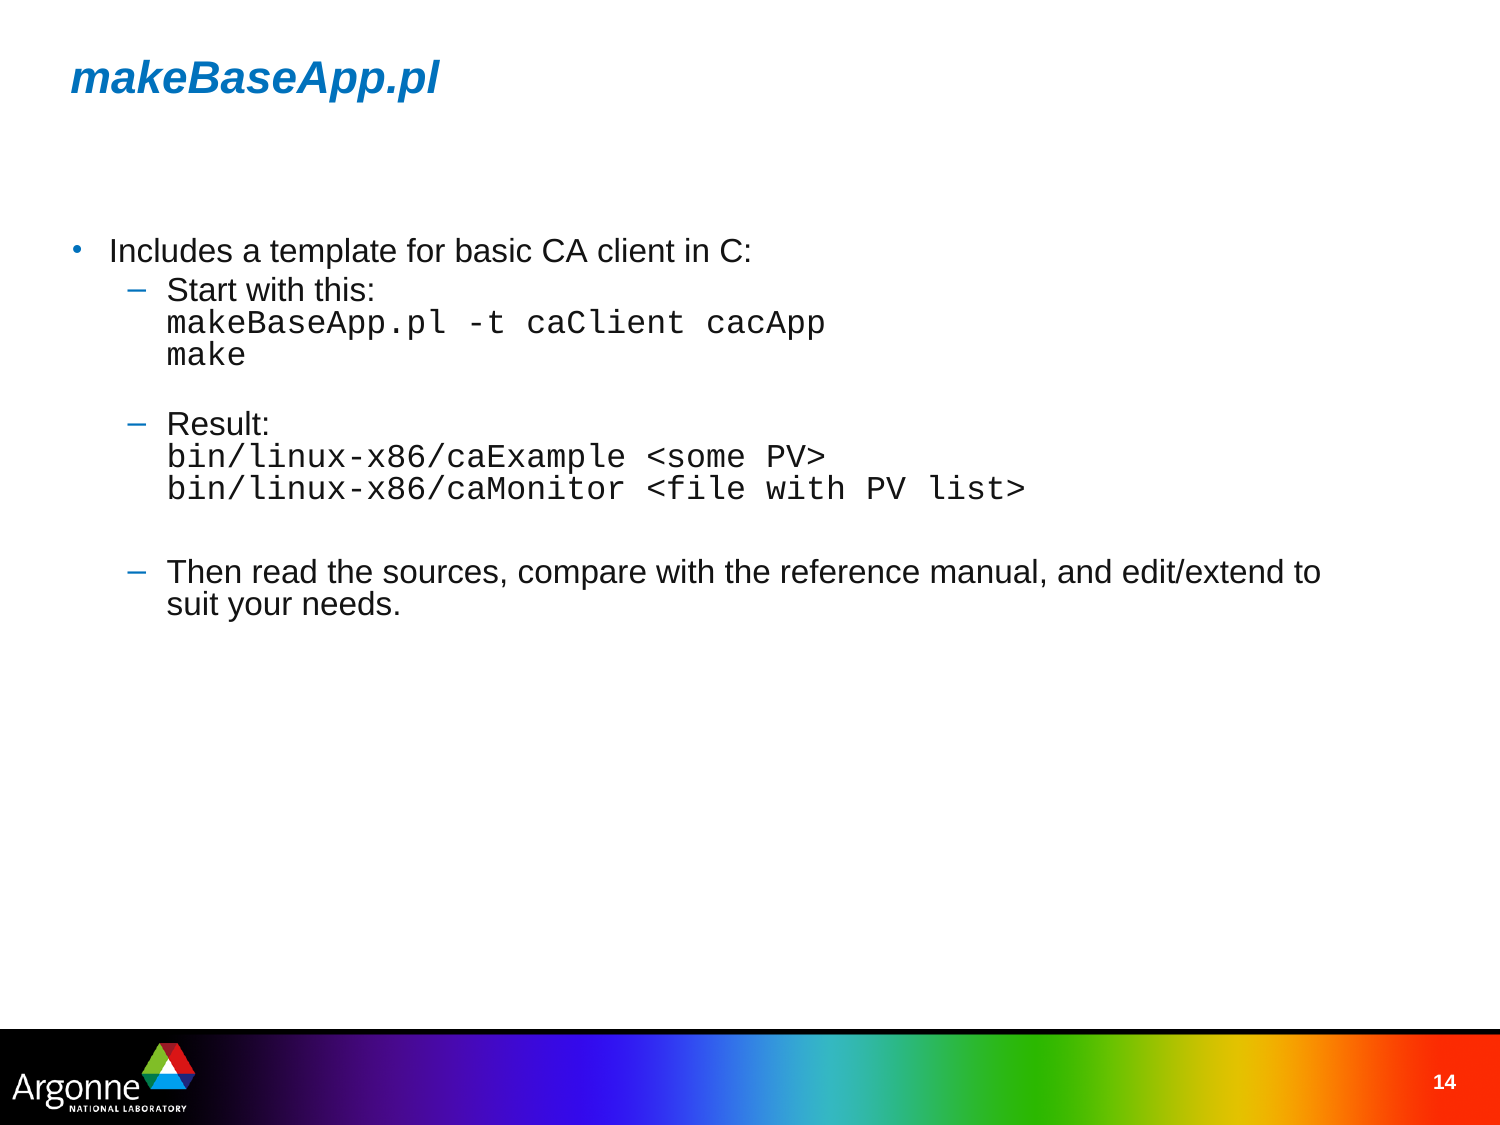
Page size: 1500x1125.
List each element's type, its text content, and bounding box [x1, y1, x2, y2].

list Includes a template for basic CA client in C: Start with this: makeBaseApp.pl -t caClient cacApp make Result: bin/linux-x86/caExample <some PV> bin/linux-x86/caMonitor <file with PV list> Then read the sources, compare with the reference manual, and edit/extend to suit your needs. [56, 229, 1359, 973]
title makeBaseApp.pl [55, 54, 1361, 120]
picture [0, 1029, 1500, 1125]
